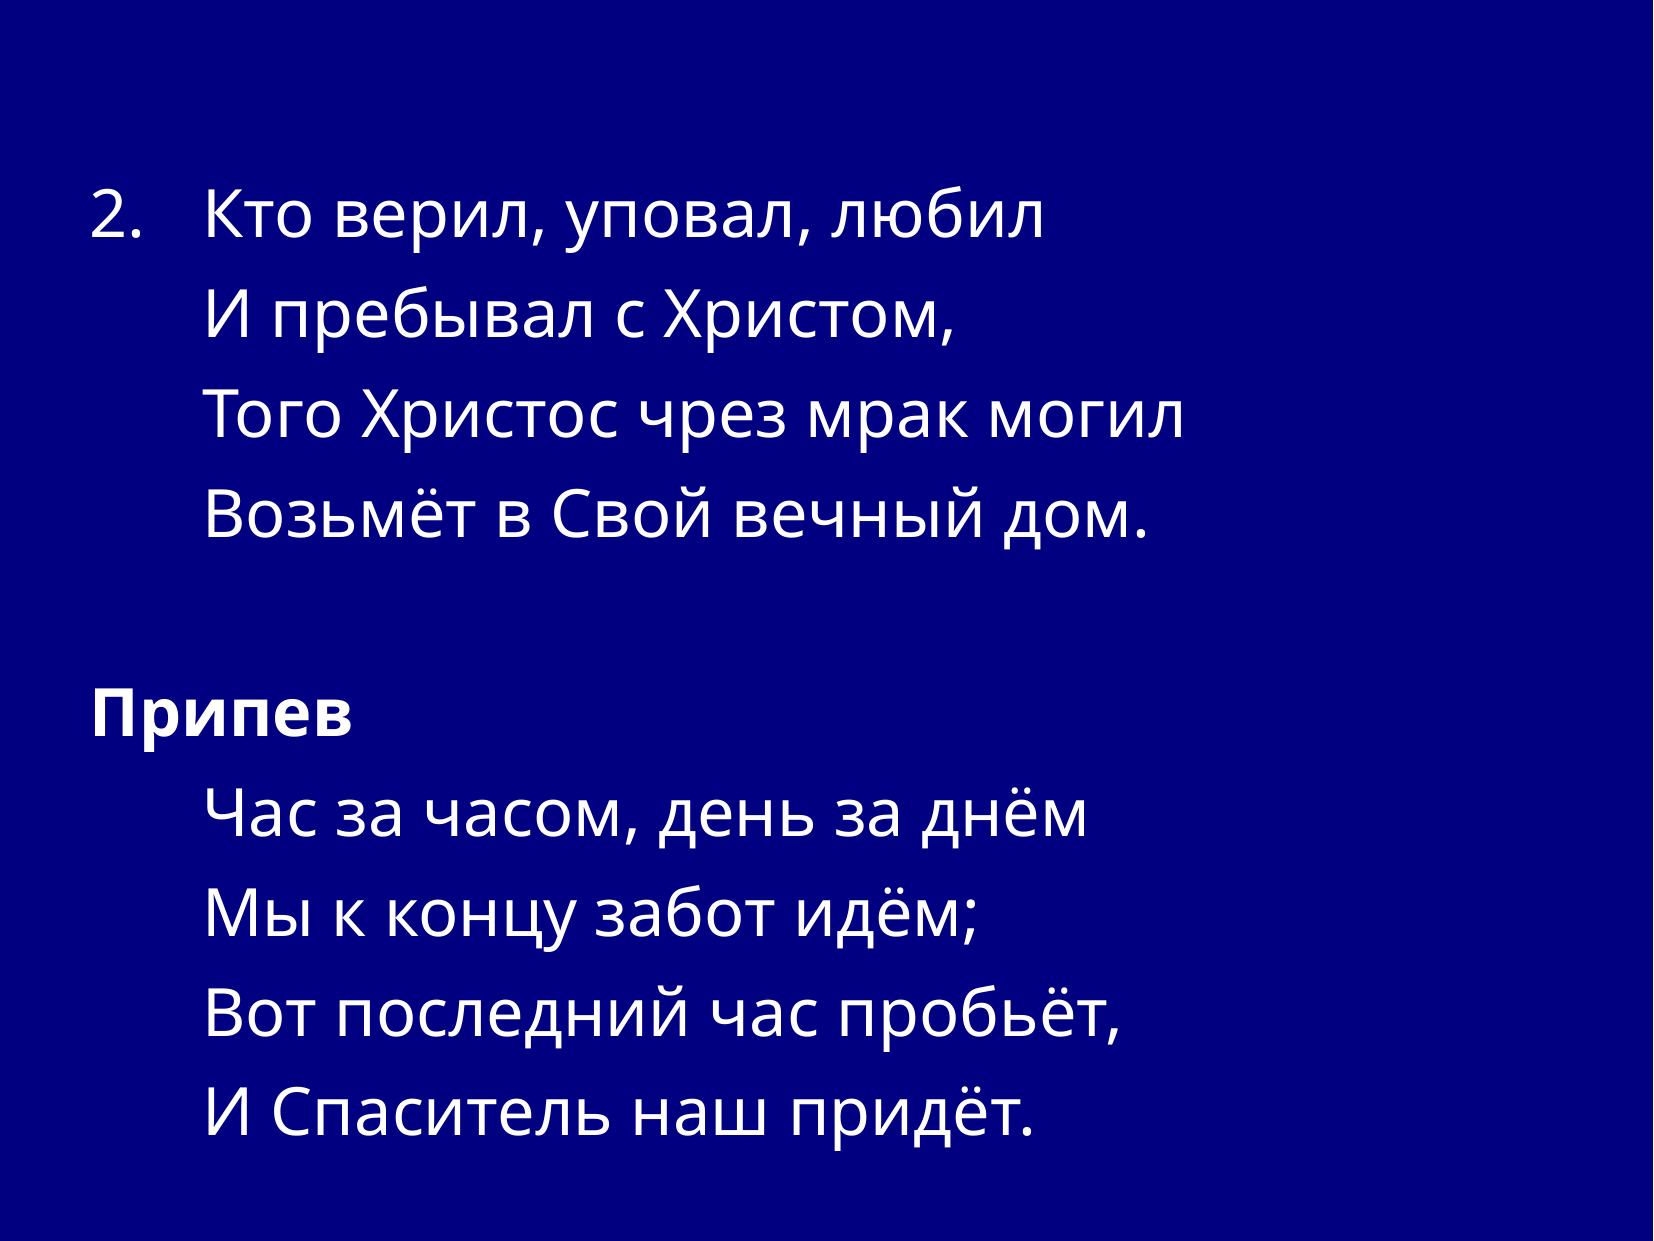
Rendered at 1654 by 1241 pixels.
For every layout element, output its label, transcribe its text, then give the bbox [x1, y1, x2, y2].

text_box 2. Кто верил, уповал, любил И пребывал с Христом, Того Христос чрез мрак могил Возьмёт в Свой вечный дом. Припев Час за часом, день за днём Мы к концу забот идём; Вот последний час пробьёт, И Спаситель наш придёт. [75, 150, 1576, 1163]
